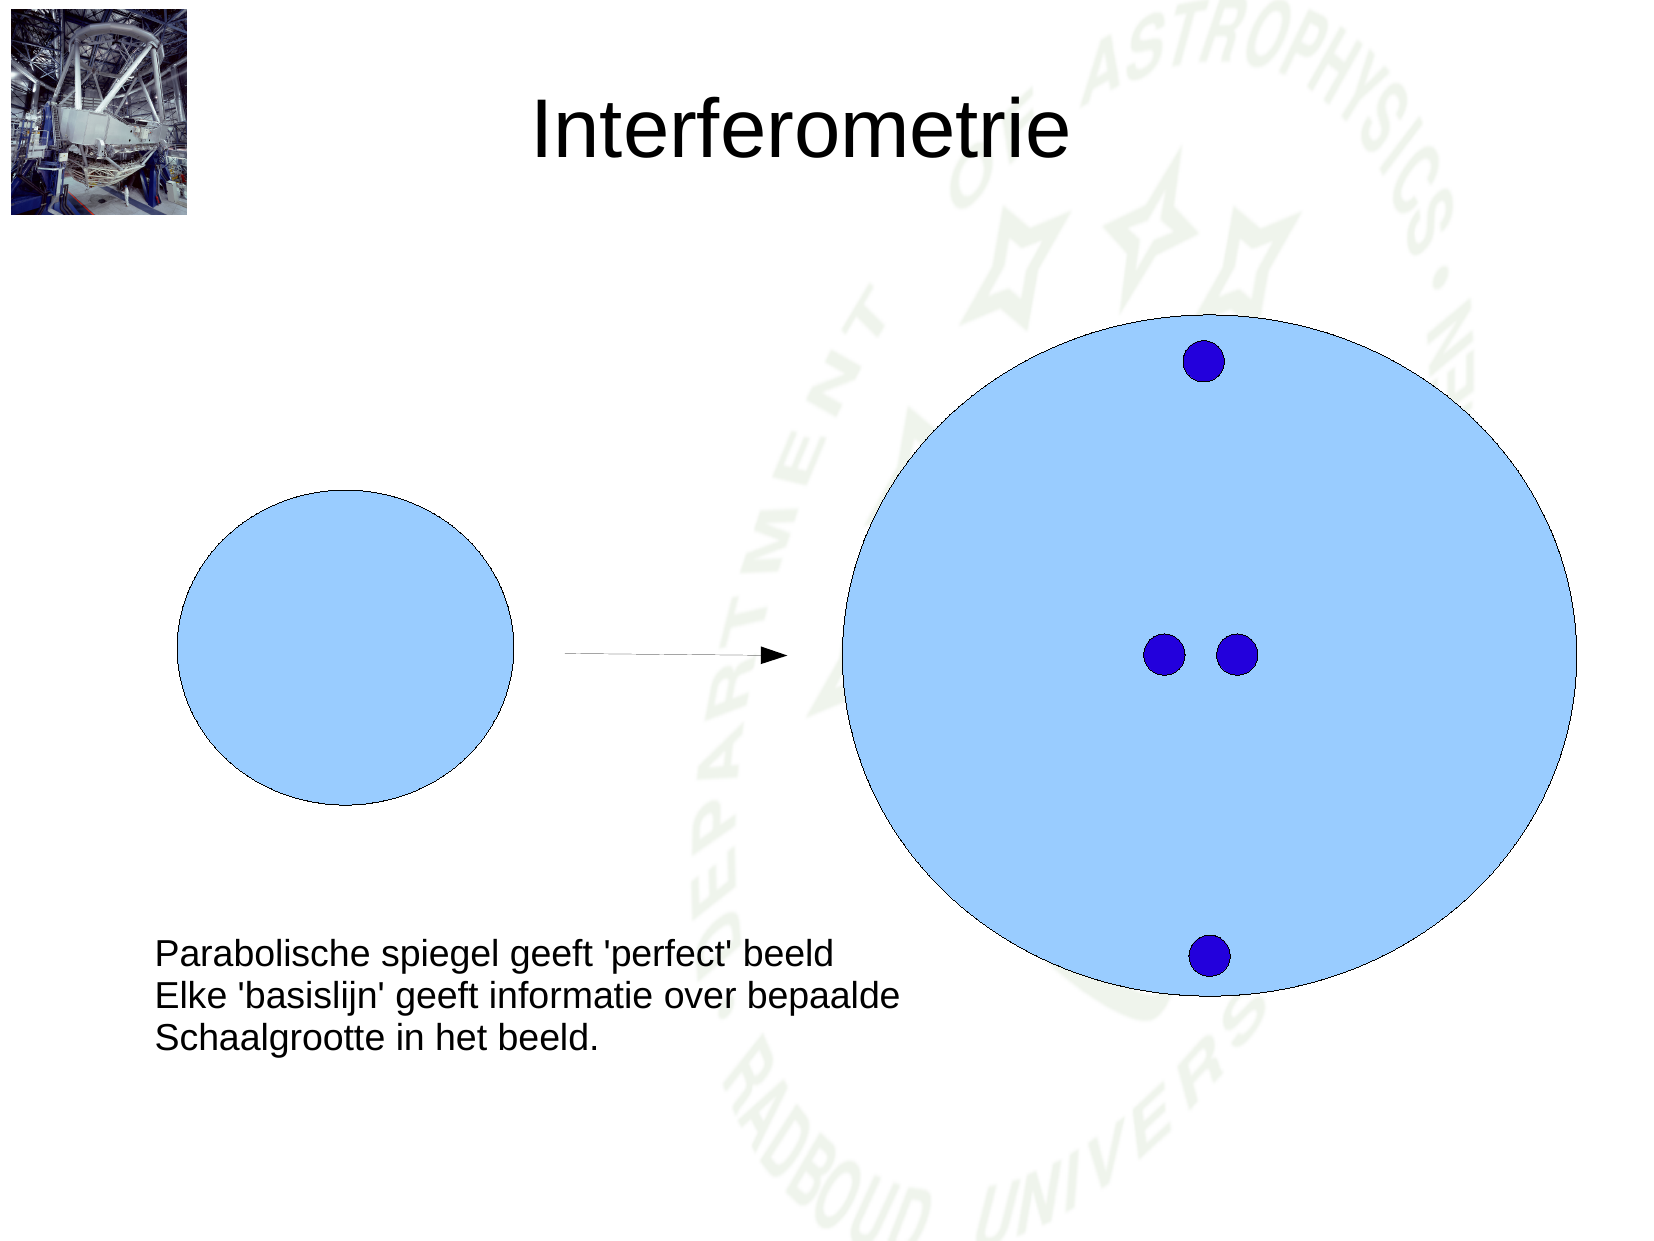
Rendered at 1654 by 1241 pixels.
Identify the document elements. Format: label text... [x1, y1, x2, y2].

text_box Interferometrie [515, 74, 1088, 183]
text_box [842, 314, 1577, 997]
text_box [177, 490, 514, 806]
text_box Parabolische spiegel geeft 'perfect' beeld Elke 'basislijn' geeft informatie over bepaalde Schaalgrootte in het beeld. [139, 925, 916, 1066]
picture [0, 0, 1654, 1241]
